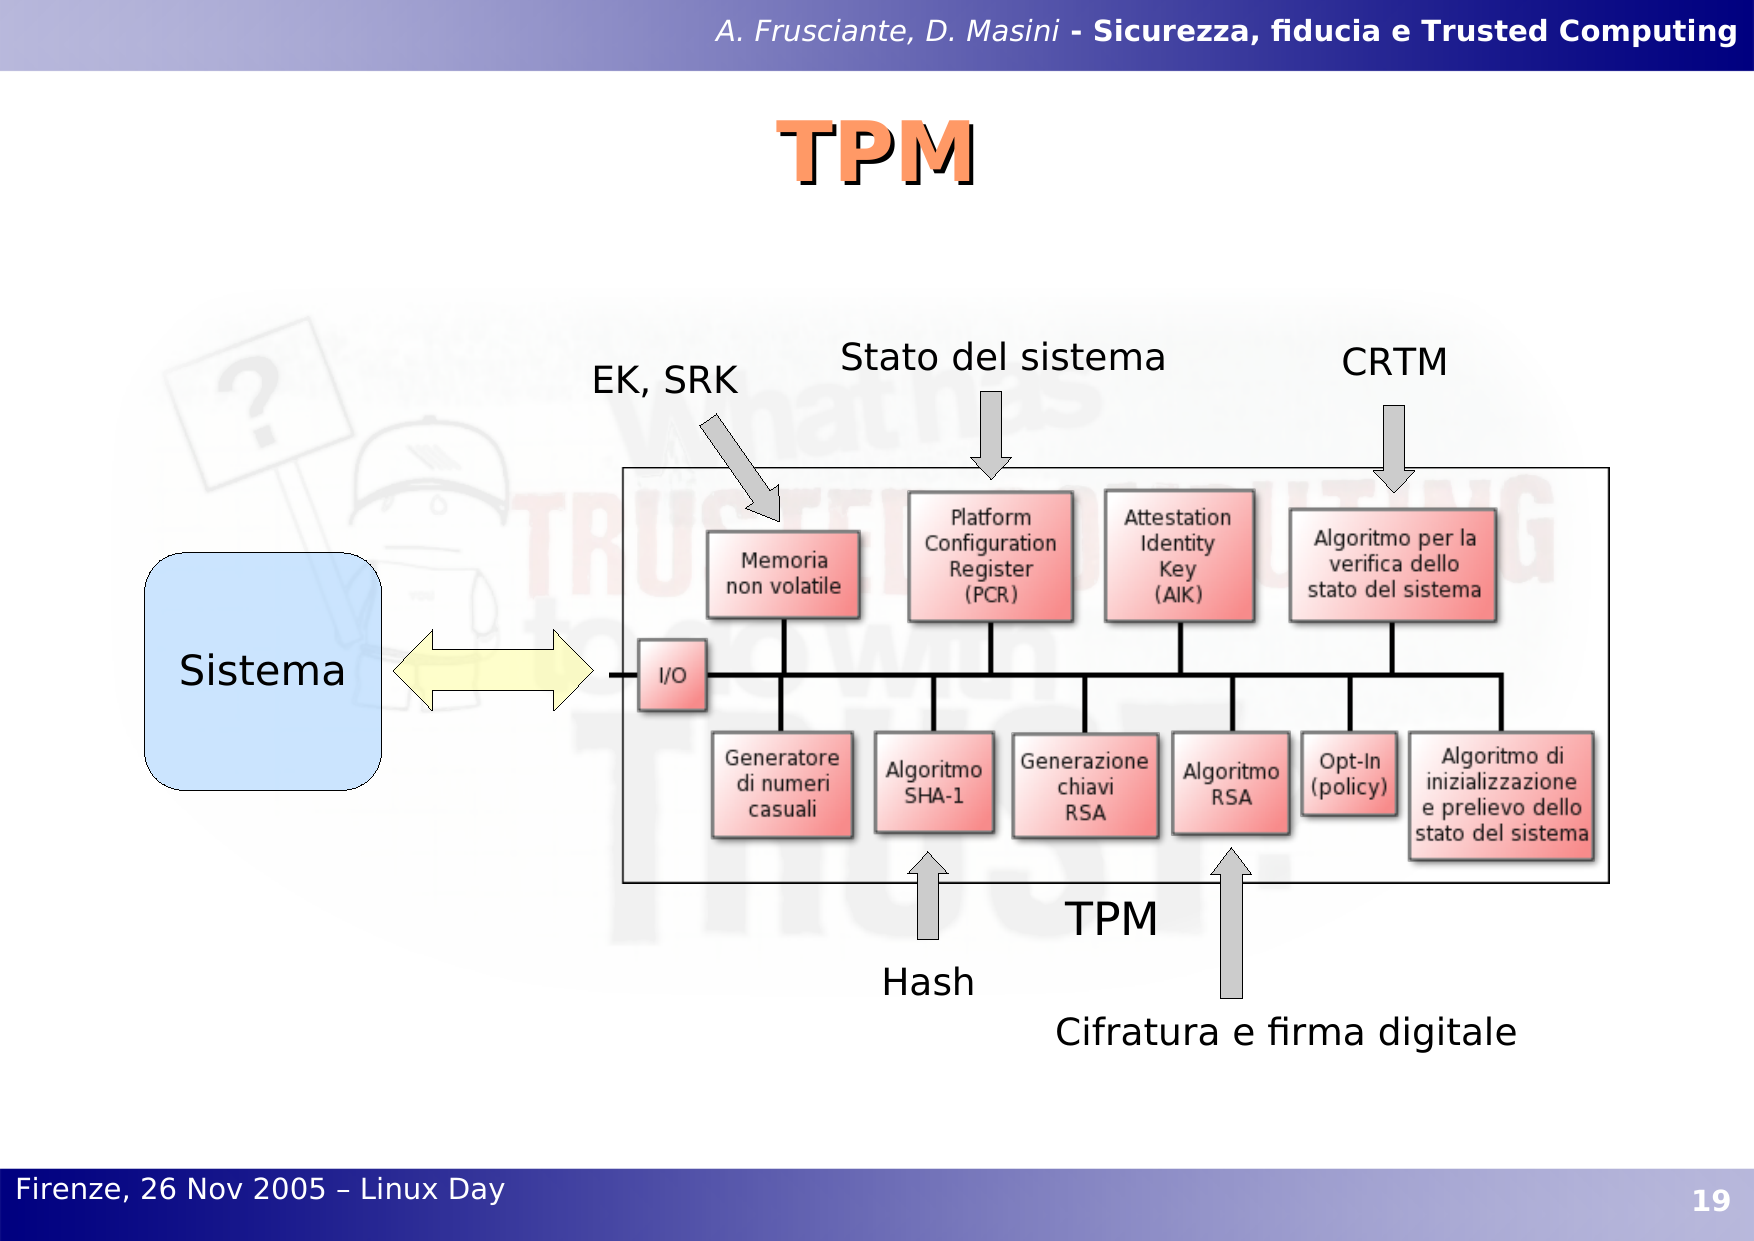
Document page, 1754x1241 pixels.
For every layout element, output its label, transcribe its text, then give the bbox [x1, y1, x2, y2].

text_box [970, 391, 1012, 480]
text_box [699, 413, 780, 522]
text_box TPM [1065, 894, 1160, 957]
picture [0, 0, 1754, 1241]
text_box Sistema [144, 552, 382, 791]
text_box CRTM [1317, 341, 1472, 386]
title TPM [87, 49, 1667, 257]
text_box [393, 629, 594, 711]
text_box Cifratura e firma digitale [1055, 1012, 1508, 1056]
text_box <numero> [1641, 1185, 1732, 1223]
text_box [1373, 405, 1415, 493]
text_box A. Frusciante, D. Masini - Sicurezza, fiducia e Trusted Computing [602, 7, 1754, 63]
text_box [1210, 847, 1252, 999]
text_box EK, SRK [581, 360, 748, 404]
text_box Firenze, 26 Nov 2005 – Linux Day [0, 1175, 763, 1234]
text_box Stato del sistema [840, 337, 1161, 381]
text_box Hash [844, 962, 1013, 1007]
text_box [907, 851, 949, 940]
